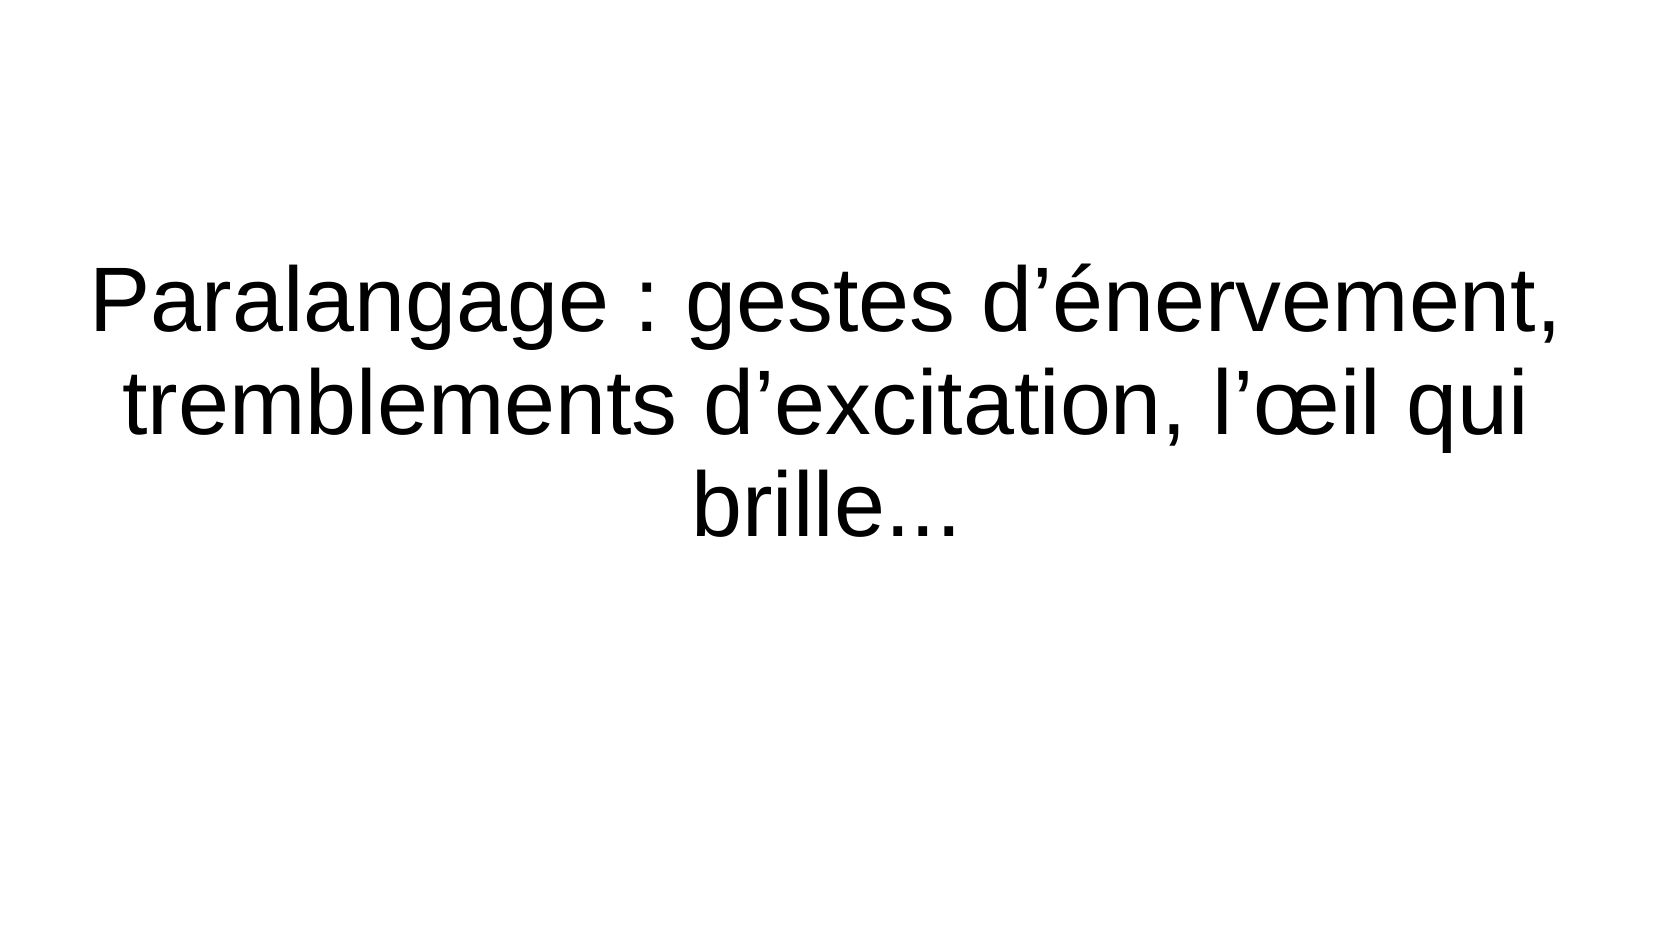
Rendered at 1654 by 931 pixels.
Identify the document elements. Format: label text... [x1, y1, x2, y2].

title Paralangage : gestes d’énervement, tremblements d’excitation, l’œil qui brille... [82, 37, 1571, 768]
